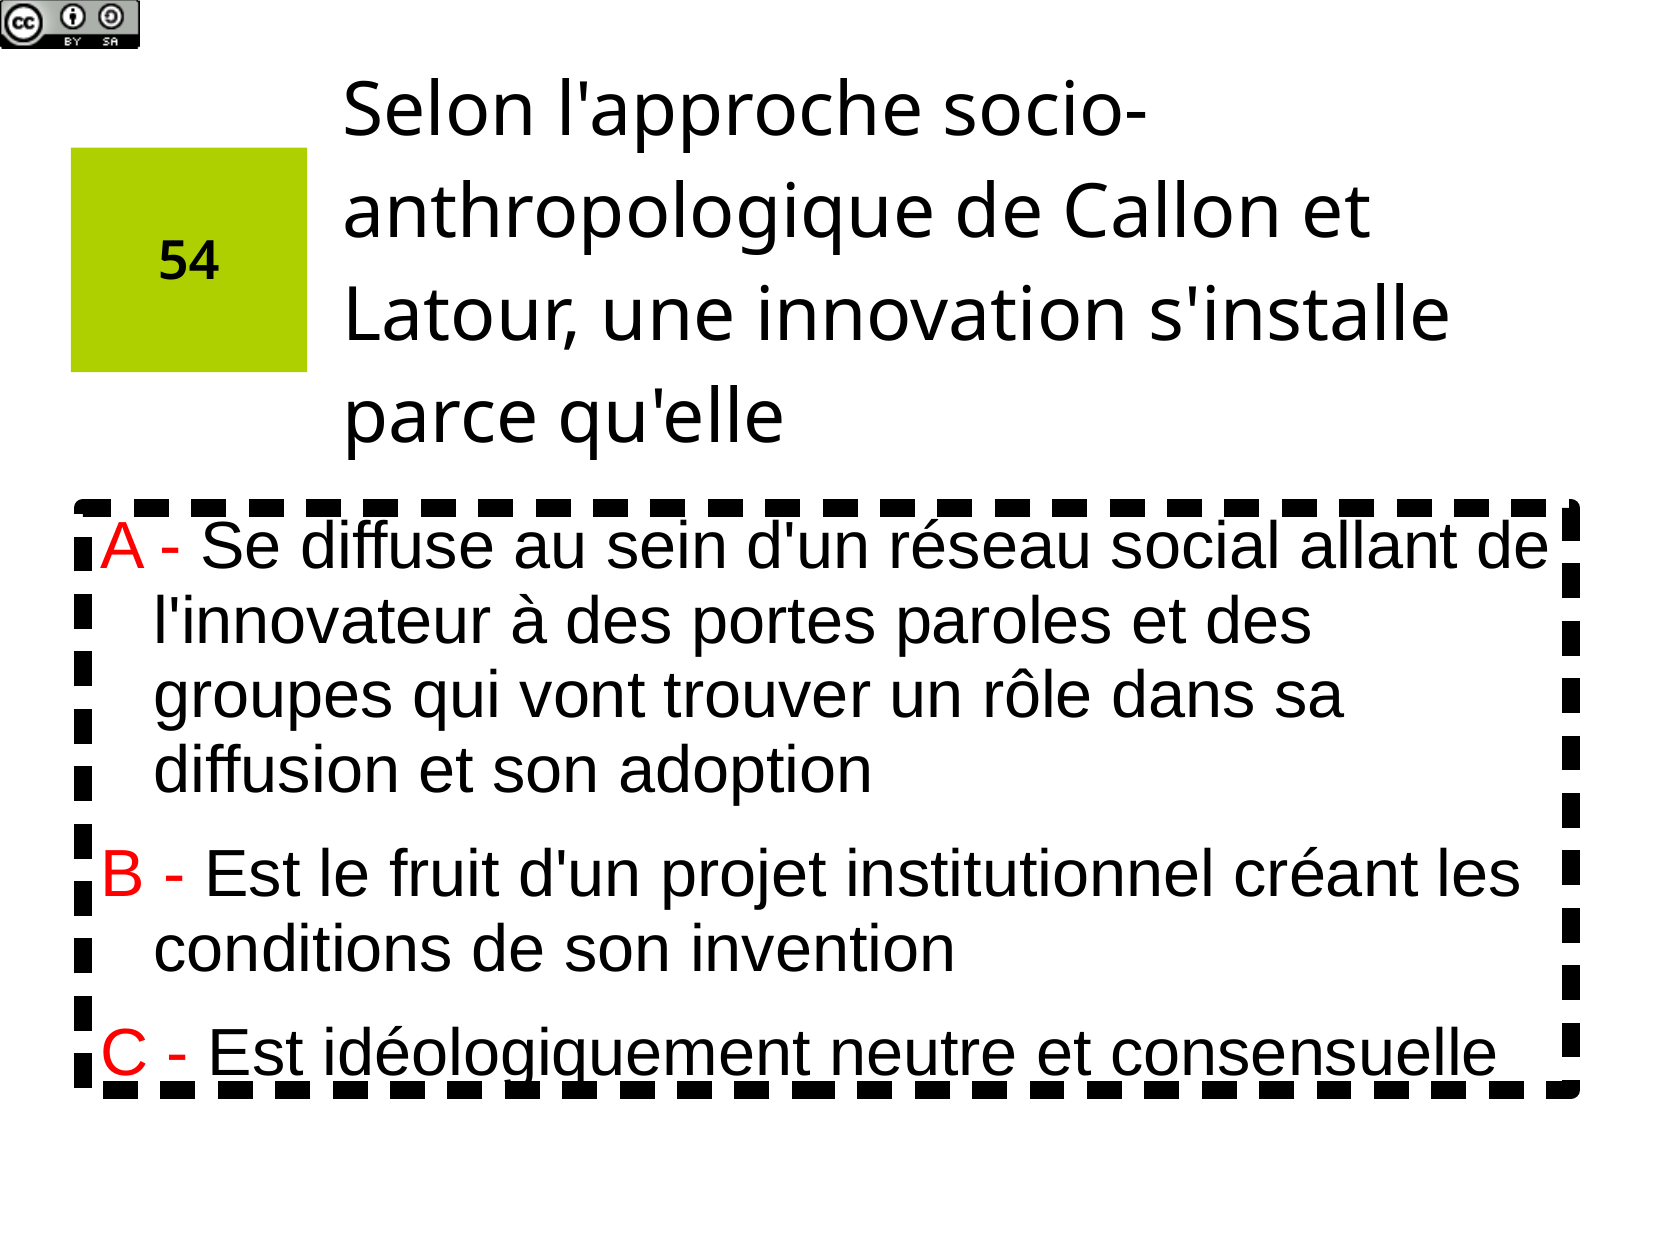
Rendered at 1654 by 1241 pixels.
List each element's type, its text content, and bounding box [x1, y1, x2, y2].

title Selon l'approche socio-anthropologique de Callon et Latour, une innovation s'installe parce qu'elle [342, 59, 1571, 461]
list Se diffuse au sein d'un réseau social allant de l'innovateur à des portes paroles et des groupes qui vont trouver un rôle dans sa diffusion et son adoption Est le fruit d'un projet institutionnel créant les conditions de son invention Est idéologiquement neutre et consensuelle [82, 507, 1571, 1091]
picture [0, 0, 140, 49]
